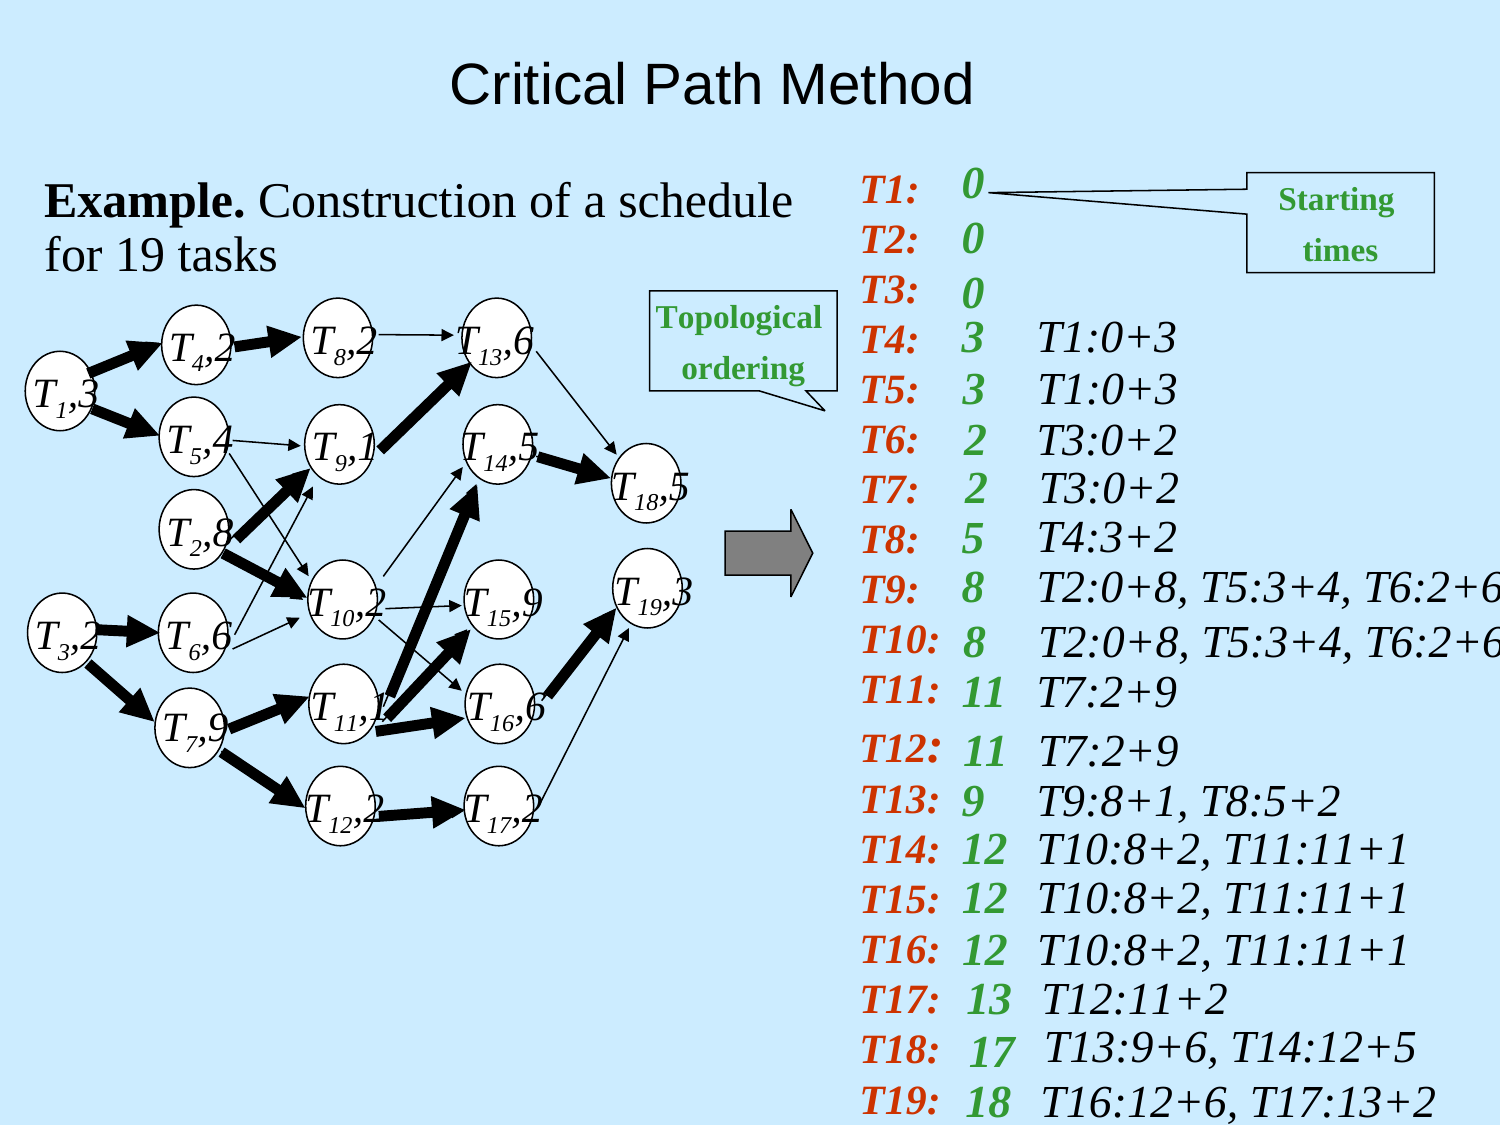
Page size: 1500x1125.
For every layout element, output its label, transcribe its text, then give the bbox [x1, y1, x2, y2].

text_box 9 [946, 762, 1060, 811]
text_box T10:8+2, T11:11+1 [1060, 811, 1500, 859]
text_box T12:11+2 [1065, 983, 1277, 1008]
text_box T7,9 [213, 715, 224, 728]
text_box Starting times [988, 172, 1435, 273]
text_box [178, 305, 215, 311]
text_box T3:0+2 [1026, 450, 1203, 521]
text_box T17,2 [448, 773, 583, 837]
text_box [171, 664, 215, 673]
text_box [725, 509, 813, 597]
text_box 9 [969, 788, 977, 801]
text_box T5,4 [151, 404, 275, 468]
text_box 0 0 0 [946, 144, 1022, 298]
text_box T3,2 [19, 600, 146, 664]
text_box T14,5 [585, 411, 596, 425]
text_box [625, 619, 670, 628]
text_box T2:0+8, T5:3+4, T6:2+6 [1022, 548, 1500, 603]
text_box T10:8+2, T11:11+1 [1060, 912, 1500, 983]
text_box 8 [948, 603, 1024, 675]
text_box [624, 514, 669, 523]
text_box T11,1 [295, 671, 429, 735]
text_box T16,6 [530, 706, 540, 719]
text_box [320, 404, 359, 411]
text_box 13 [951, 983, 1065, 1032]
text_box 11 [946, 653, 1023, 725]
text_box 12 [947, 859, 1060, 912]
text_box T13:9+6, T14:12+5 [1029, 1008, 1500, 1080]
text_box 3 [946, 298, 1022, 370]
text_box 3 [947, 351, 1023, 422]
text_box T19,3 [599, 555, 750, 619]
text_box [320, 630, 365, 639]
text_box [172, 561, 215, 570]
text_box T2,8 [220, 520, 229, 531]
text_box T12,2 [290, 773, 429, 837]
text_box [174, 376, 218, 385]
text_box [318, 298, 358, 305]
text_box [42, 593, 82, 600]
text_box T2,8 [216, 533, 227, 545]
text_box 17 [954, 1013, 1067, 1064]
text_box T4,2 [153, 311, 275, 376]
text_box T8,2 [295, 305, 429, 369]
text_box T13,6 [440, 305, 559, 369]
text_box T1:0+3 [1022, 298, 1242, 351]
text_box 2 [950, 450, 1026, 521]
text_box T1:0+3 [1106, 323, 1118, 351]
text_box [628, 548, 667, 555]
text_box 18 [950, 1064, 1064, 1125]
text_box T14,5 [445, 411, 596, 475]
text_box [477, 837, 521, 846]
text_box 0 0 0 [968, 280, 978, 298]
text_box [480, 560, 518, 566]
text_box T10,2 [292, 566, 408, 630]
text_box T1:0+3 [1023, 351, 1243, 422]
title Critical Path Method [0, 0, 1463, 175]
text_box 12 [947, 912, 1060, 983]
text_box [172, 468, 216, 477]
text_box T2:0+8, T5:3+4, T6:2+6 [1023, 603, 1500, 730]
text_box T1: T2: T3: T4: T5: T6: T7: T8: T9: T10: T11: T12: T13: T14: T15: T16: T17: T18: T19: [844, 154, 954, 1125]
text_box T3:0+2 [1025, 422, 1201, 450]
text_box 2 [949, 422, 1025, 473]
text_box T7,9 [147, 692, 275, 756]
text_box [174, 397, 214, 404]
text_box [477, 298, 517, 305]
text_box 11 [948, 712, 1061, 784]
text_box [165, 756, 215, 768]
text_box T11,1 [396, 730, 429, 735]
text_box T7:2+9 [1061, 712, 1274, 784]
text_box [318, 837, 363, 846]
text_box [174, 688, 205, 692]
text_box [324, 560, 361, 566]
text_box T18,5 [596, 450, 712, 514]
text_box [475, 475, 520, 485]
text_box [479, 404, 517, 411]
text_box [40, 664, 84, 673]
text_box [38, 422, 82, 431]
text_box [173, 593, 213, 600]
text_box T10:8+2, T11:11+1 [1060, 859, 1500, 912]
text_box 12 [946, 811, 1060, 882]
text_box [40, 351, 80, 358]
text_box [321, 735, 366, 744]
text_box T1,3 [17, 358, 146, 422]
text_box T2,8 [151, 496, 275, 561]
text_box Topological ordering [649, 290, 838, 411]
text_box T4:3+2 [1022, 498, 1272, 570]
text_box T6,6 [150, 600, 275, 664]
text_box [476, 630, 521, 639]
text_box T16,6 [452, 671, 596, 735]
text_box [478, 735, 522, 744]
text_box [479, 766, 519, 773]
text_box [480, 664, 520, 671]
text_box [321, 766, 360, 773]
text_box [317, 475, 362, 485]
text_box T16,6 [577, 697, 596, 735]
text_box T15,9 [448, 566, 564, 630]
text_box T16:12+6, T17:13+2 [1064, 1064, 1472, 1125]
text_box [175, 489, 213, 496]
text_box Example. Construction of a schedule for 19 tasks [29, 167, 821, 291]
text_box [627, 443, 666, 450]
text_box 5 [946, 499, 1022, 571]
text_box [475, 369, 519, 378]
text_box T2,8 [259, 496, 272, 504]
text_box T9:8+1, T8:5+2 [1060, 762, 1422, 811]
text_box T9,1 [296, 411, 416, 475]
text_box 8 [946, 571, 1022, 620]
text_box [316, 369, 360, 378]
text_box [324, 664, 363, 671]
text_box T3:0+2 [1106, 426, 1118, 450]
